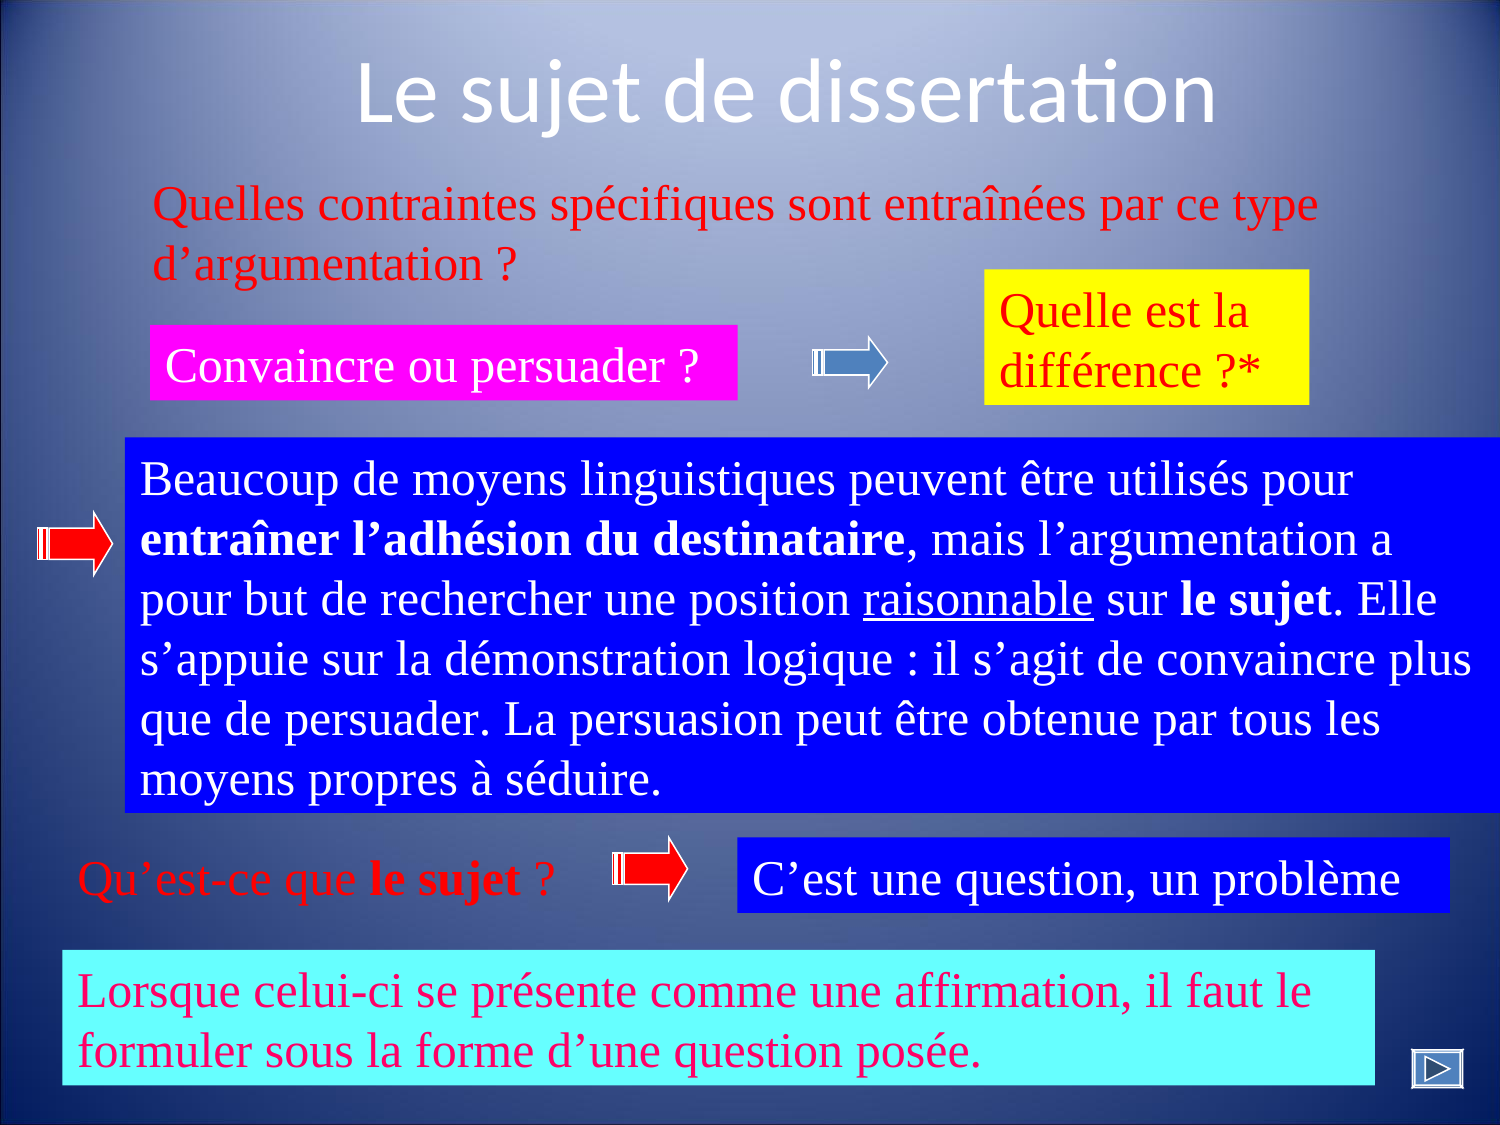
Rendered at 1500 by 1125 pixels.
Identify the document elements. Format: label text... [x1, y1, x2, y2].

text_box [824, 337, 888, 388]
text_box [817, 350, 822, 375]
text_box Qu’est-ce que le sujet ? [62, 837, 588, 913]
title Le sujet de dissertation [262, 36, 1313, 162]
text_box Convaincre ou persuader ? [150, 324, 738, 401]
text_box Quelle est la différence ?* [984, 269, 1310, 405]
text_box Quelles contraintes spécifiques sont entraînées par ce type d’argumentation ? [137, 162, 1426, 298]
text_box [617, 853, 622, 884]
text_box Lorsque celui-ci se présente comme une affirmation, il faut le formuler sous la forme d’une question posée. [62, 949, 1375, 1086]
text_box [49, 512, 113, 576]
text_box [1413, 1049, 1463, 1088]
text_box C’est une question, un problème [737, 837, 1450, 913]
picture [0, 0, 1500, 1125]
text_box [624, 837, 688, 901]
text_box Beaucoup de moyens linguistiques peuvent être utilisés pour entraîner l’adhésion du destinataire, mais l’argumentation a pour but de rechercher une position raisonnable sur le sujet. Elle s’appuie sur la démonstration logique : il s’agit de convaincre plus que de persuader. La persuasion peut être obtenue par tous les moyens propres à séduire. [124, 437, 1500, 813]
text_box [42, 528, 47, 559]
